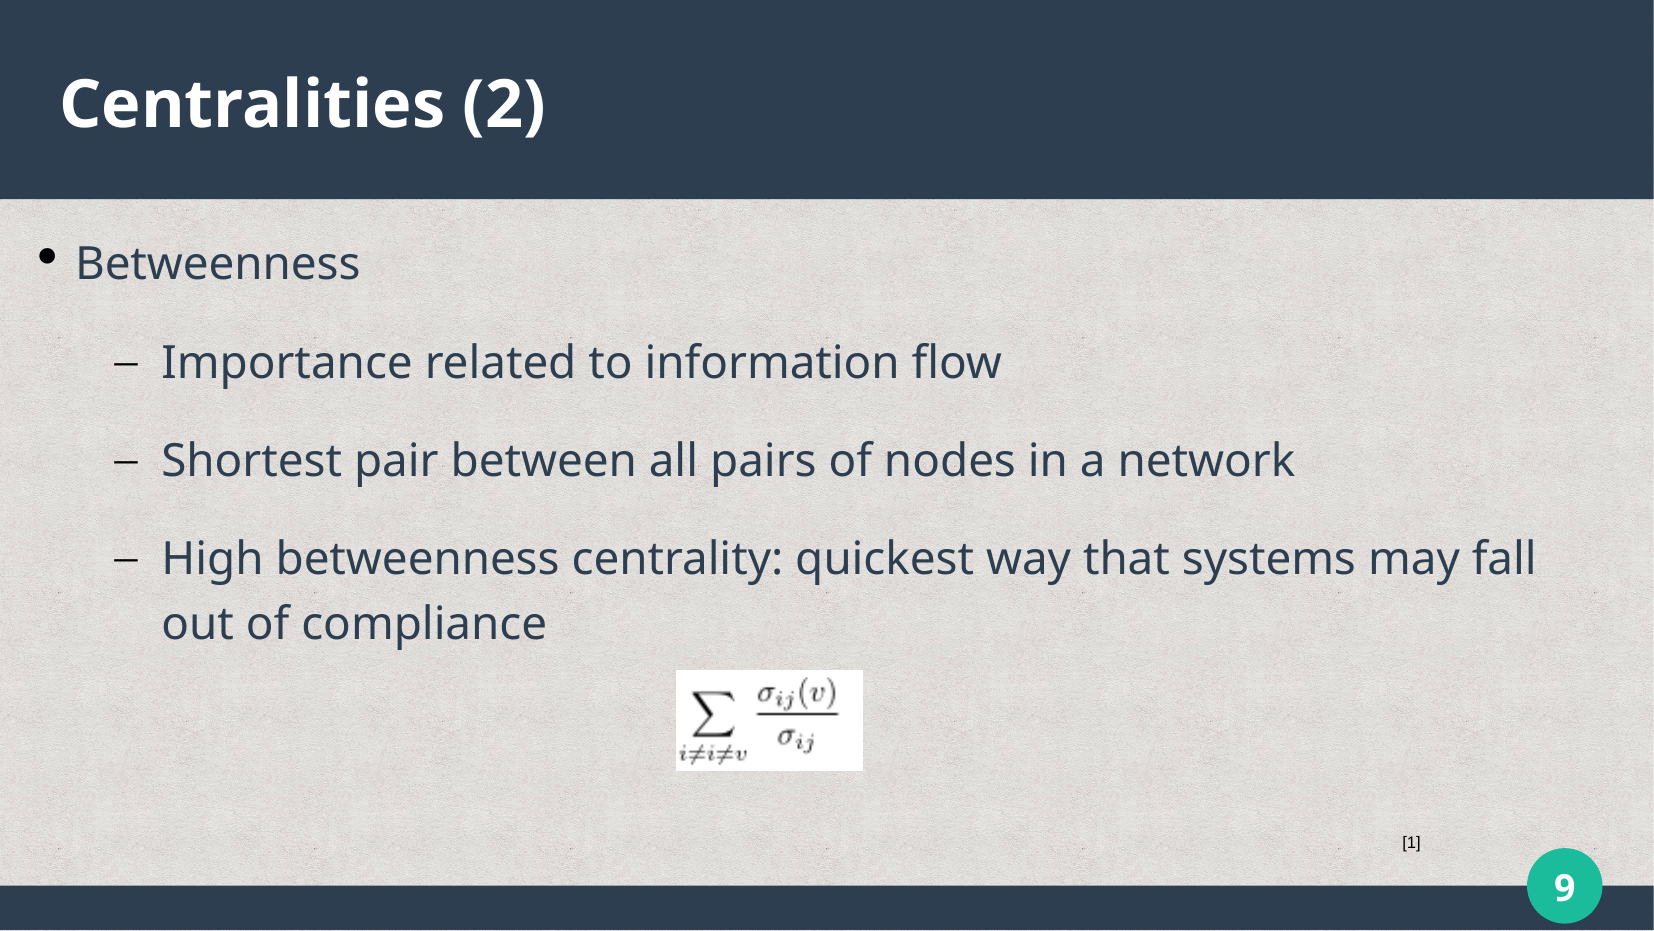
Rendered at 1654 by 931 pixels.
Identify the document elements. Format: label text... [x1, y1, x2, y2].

text_box Betweenness Importance related to information flow Shortest pair between all pairs of nodes in a network High betweenness centrality: quickest way that systems may fall out of compliance [39, 223, 1576, 826]
picture [0, 200, 1654, 885]
text_box [1] [1387, 826, 1436, 859]
title Centralities (2) [59, 36, 1595, 155]
